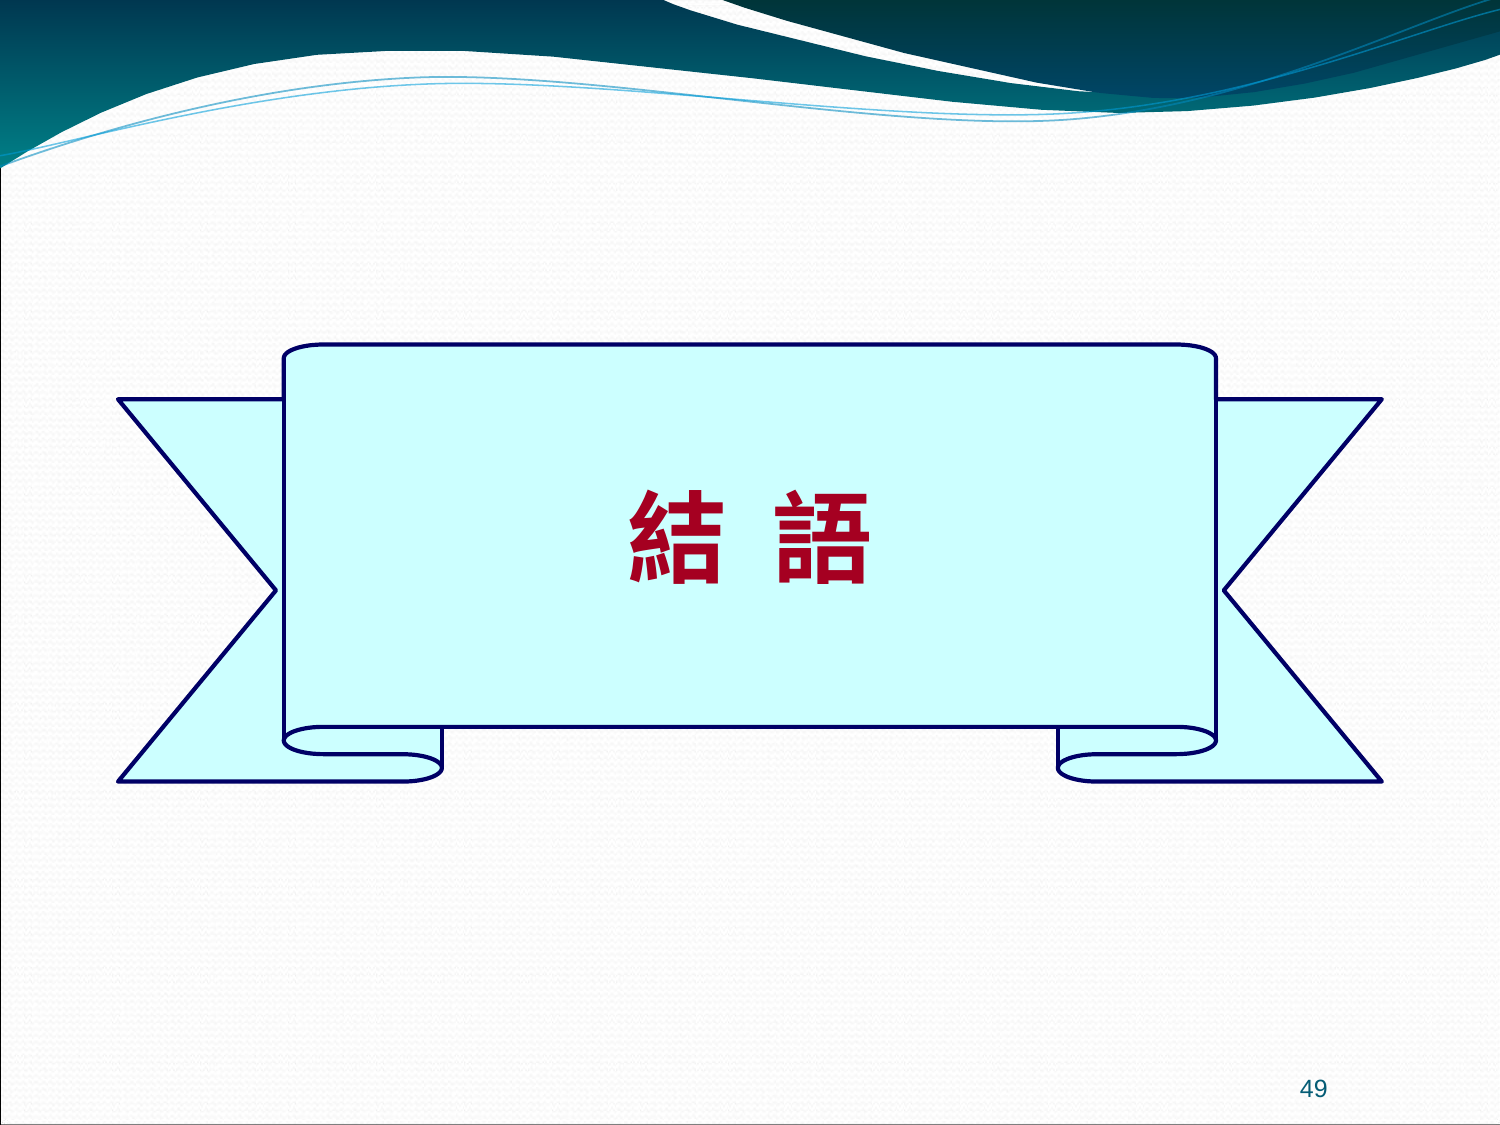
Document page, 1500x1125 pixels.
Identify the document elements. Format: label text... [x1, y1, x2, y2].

text_box [1299, 1042, 1426, 1103]
text_box 結 語 [117, 344, 1382, 782]
